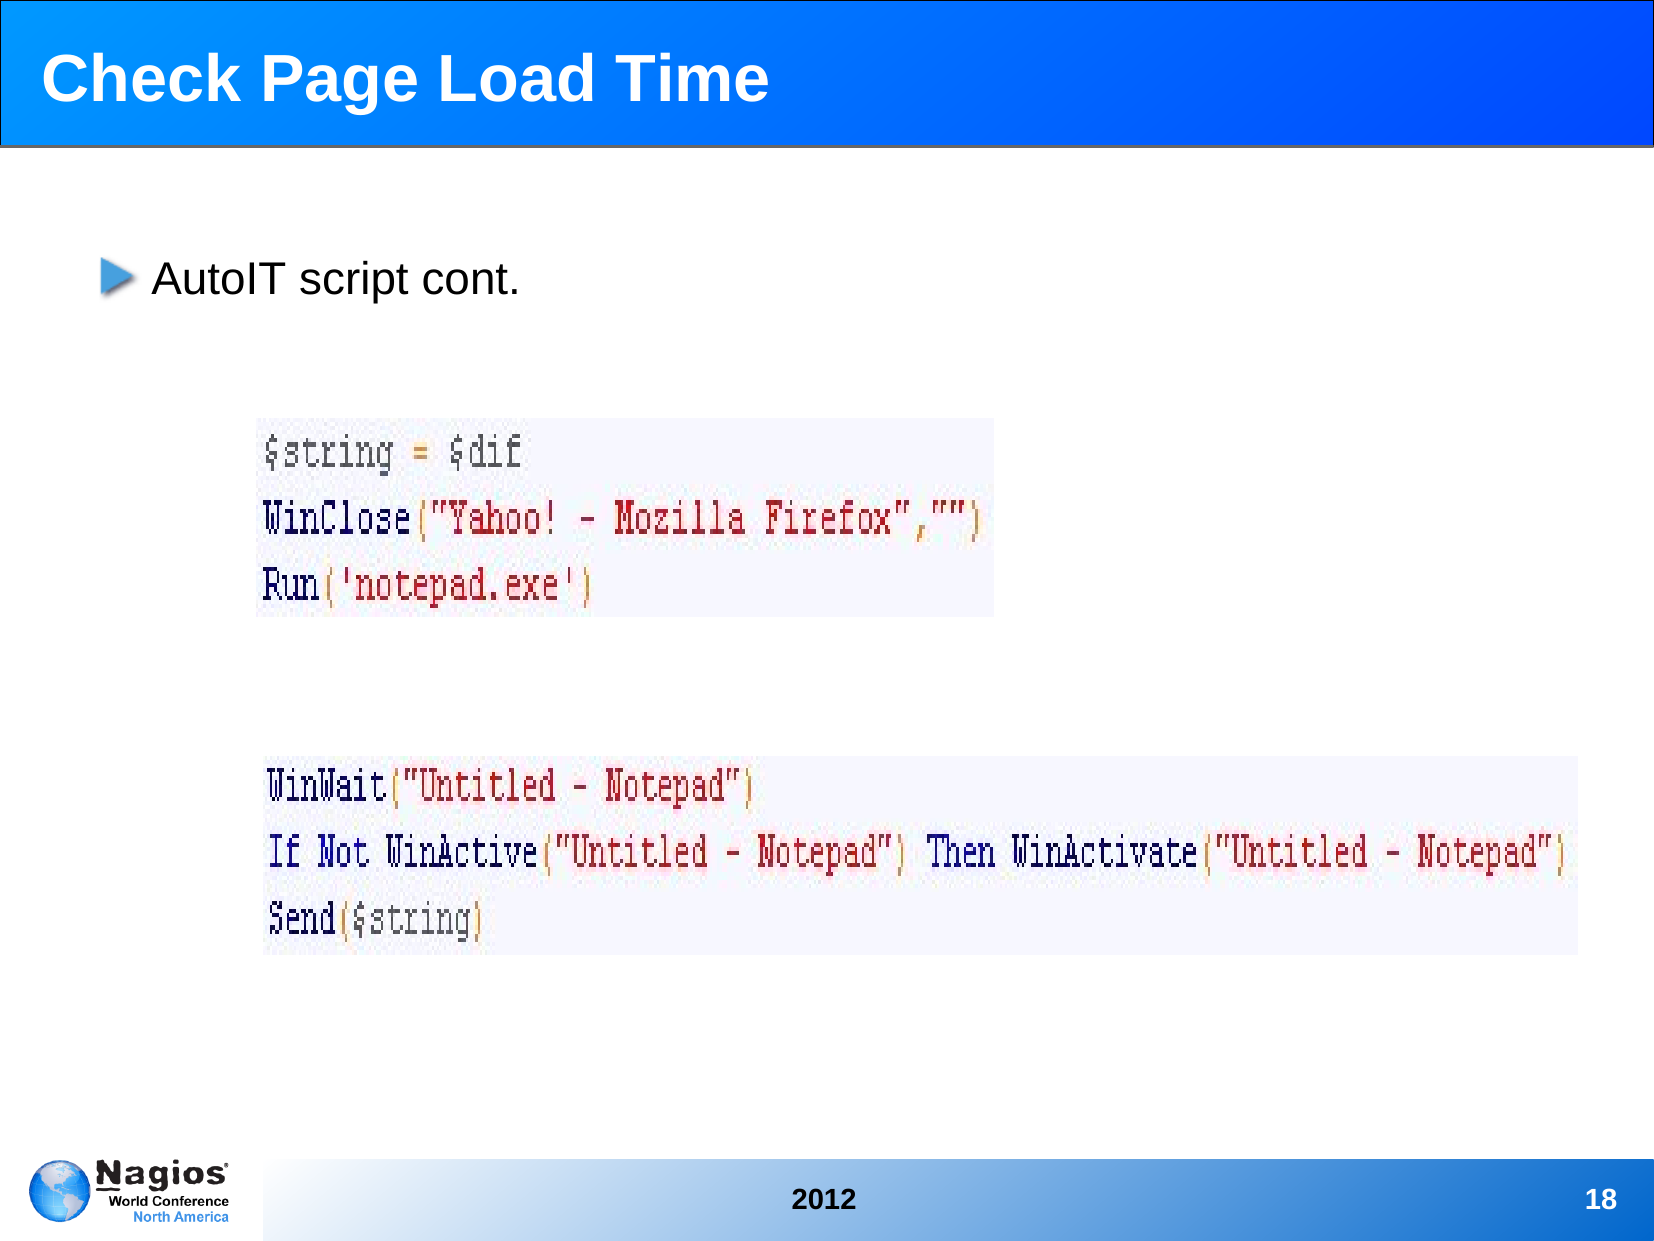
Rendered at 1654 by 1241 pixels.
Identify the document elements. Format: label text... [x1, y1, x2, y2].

title Check Page Load Time [41, 0, 1248, 211]
picture [29, 1159, 229, 1235]
picture [263, 756, 1578, 955]
list AutoIT script cont. [80, 253, 1569, 417]
picture [256, 418, 994, 617]
